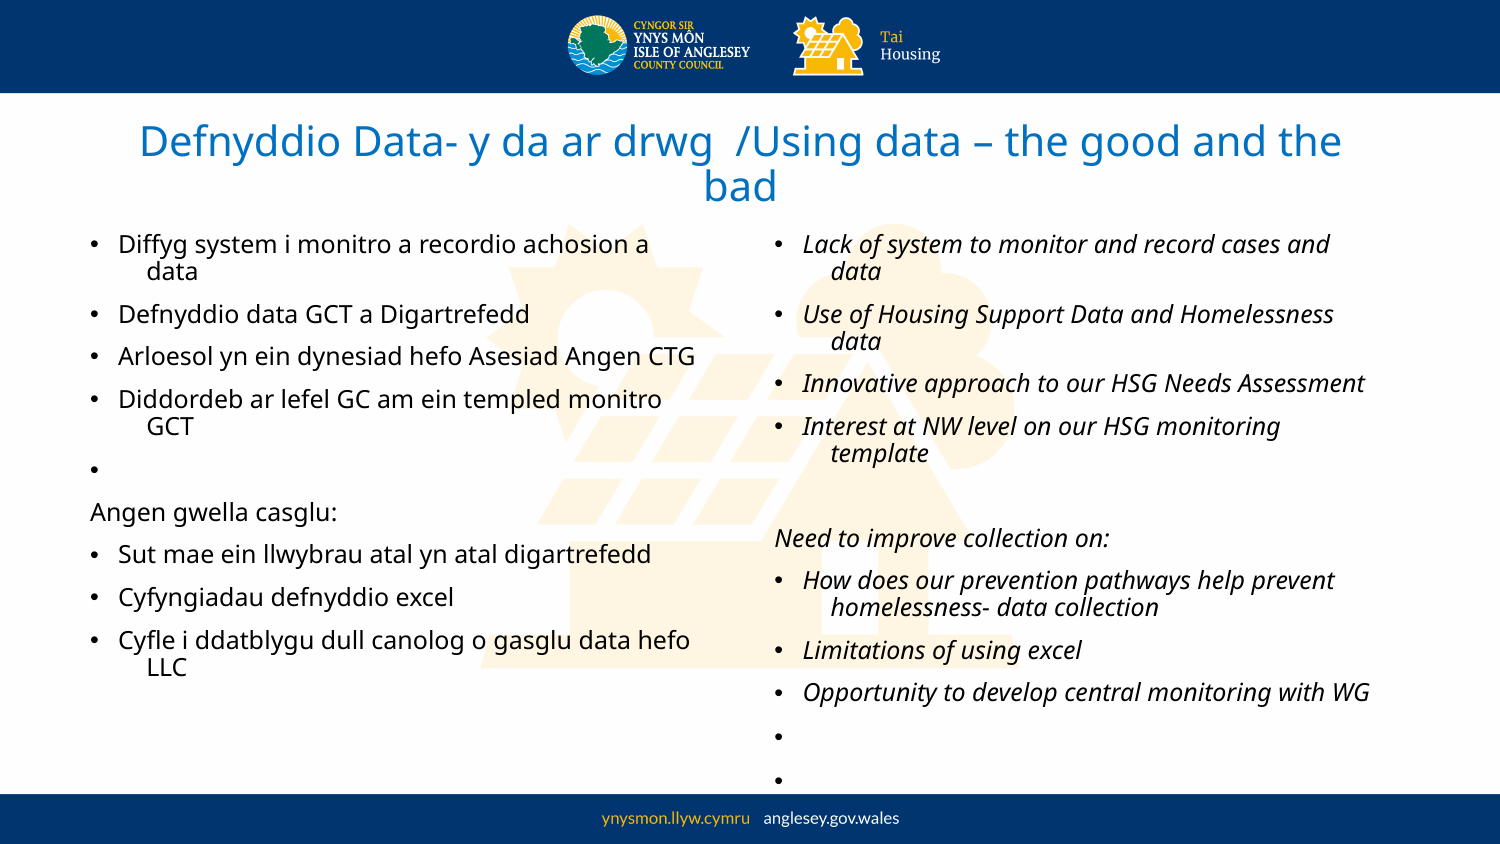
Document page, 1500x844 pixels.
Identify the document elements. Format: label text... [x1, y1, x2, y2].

list Lack of system to monitor and record cases and data Use of Housing Support Data and Homelessness data Innovative approach to our HSG Needs Assessment Interest at NW level on our HSG monitoring template Need to improve collection on: How does our prevention pathways help prevent homelessness- data collection Limitations of using excel Opportunity to develop central monitoring with WG [759, 224, 1397, 760]
title Defnyddio Data- y da ar drwg /Using data – the good and the bad [93, 83, 1388, 247]
text_box [16, 194, 713, 804]
